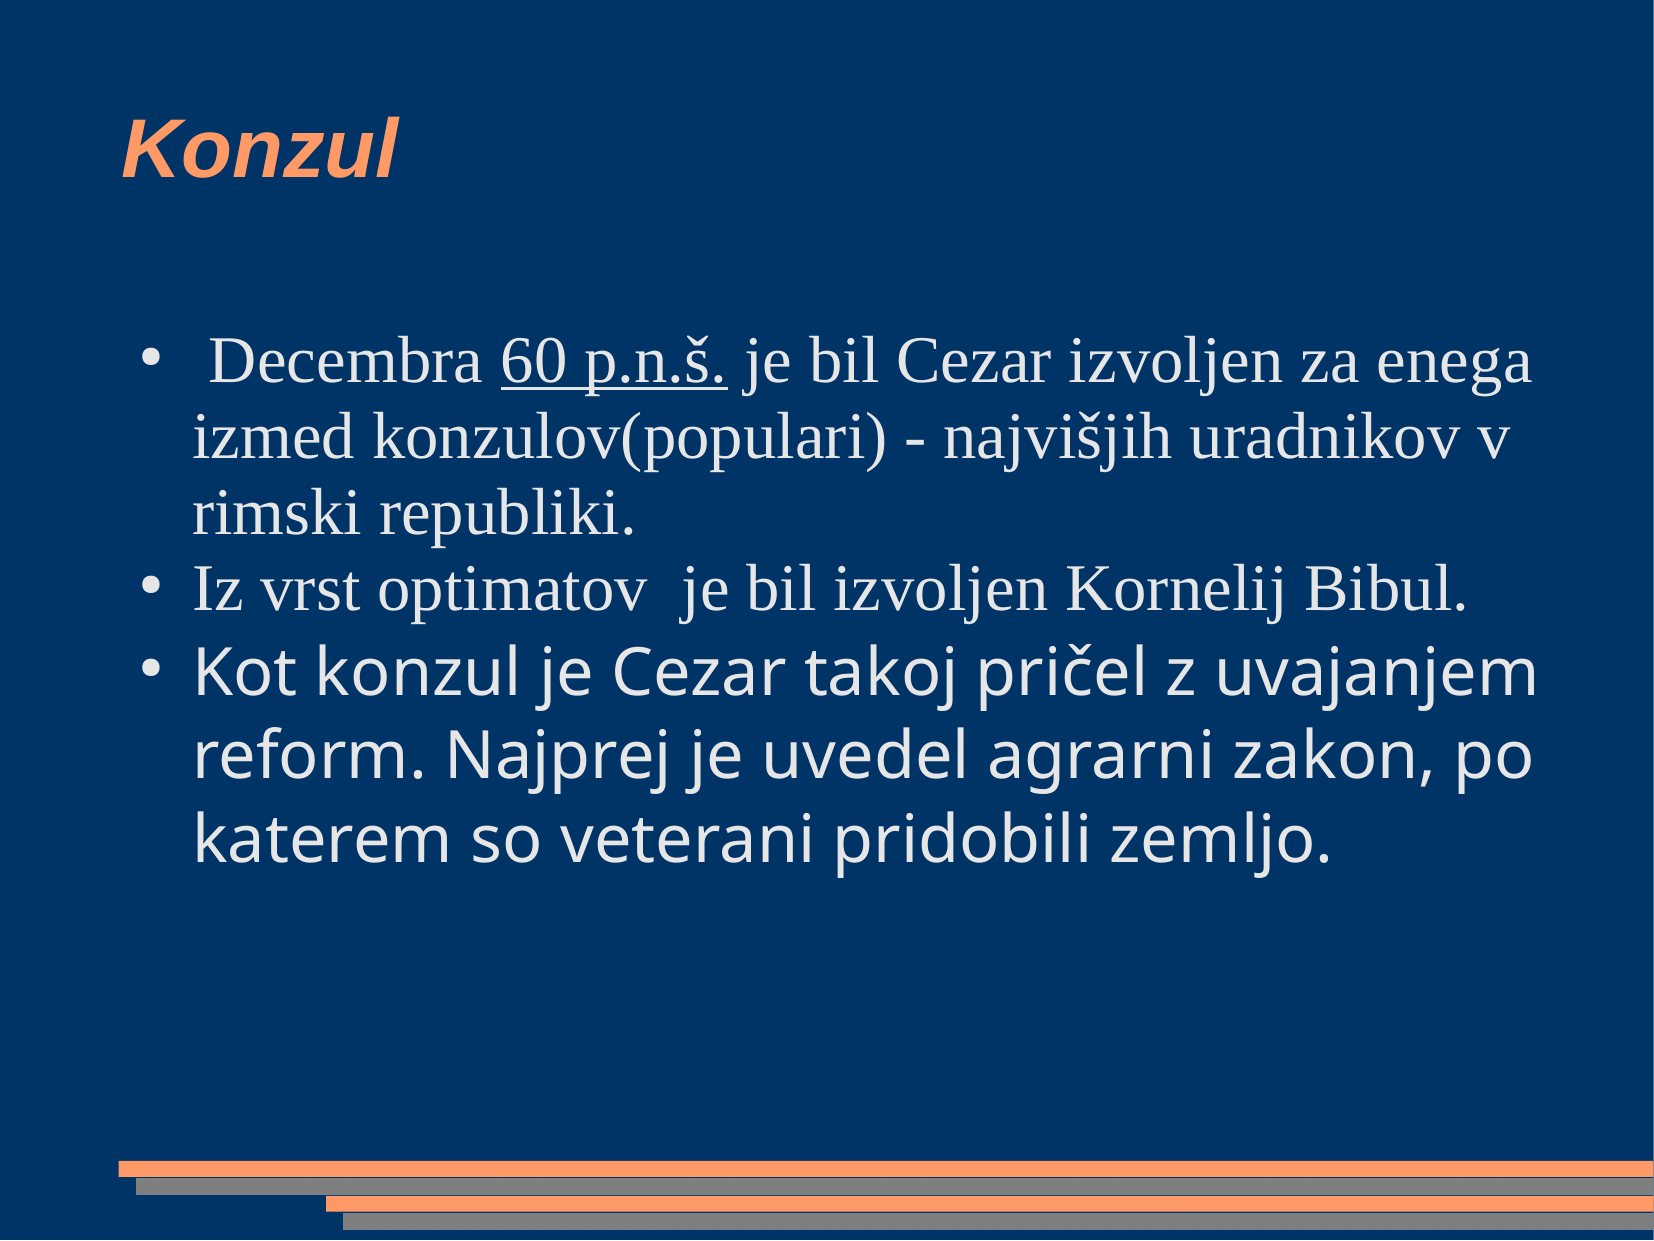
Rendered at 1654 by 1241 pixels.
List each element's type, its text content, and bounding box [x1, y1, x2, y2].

list Decembra 60 p.n.š. je bil Cezar izvoljen za enega izmed konzulov(populari) - najvišjih uradnikov v rimski republiki. Iz vrst optimatov je bil izvoljen Kornelij Bibul. Kot konzul je Cezar takoj pričel z uvajanjem reform. Najprej je uvedel agrarni zakon, po katerem so veterani pridobili zemljo. [121, 322, 1561, 1027]
title Konzul [121, 46, 1534, 254]
